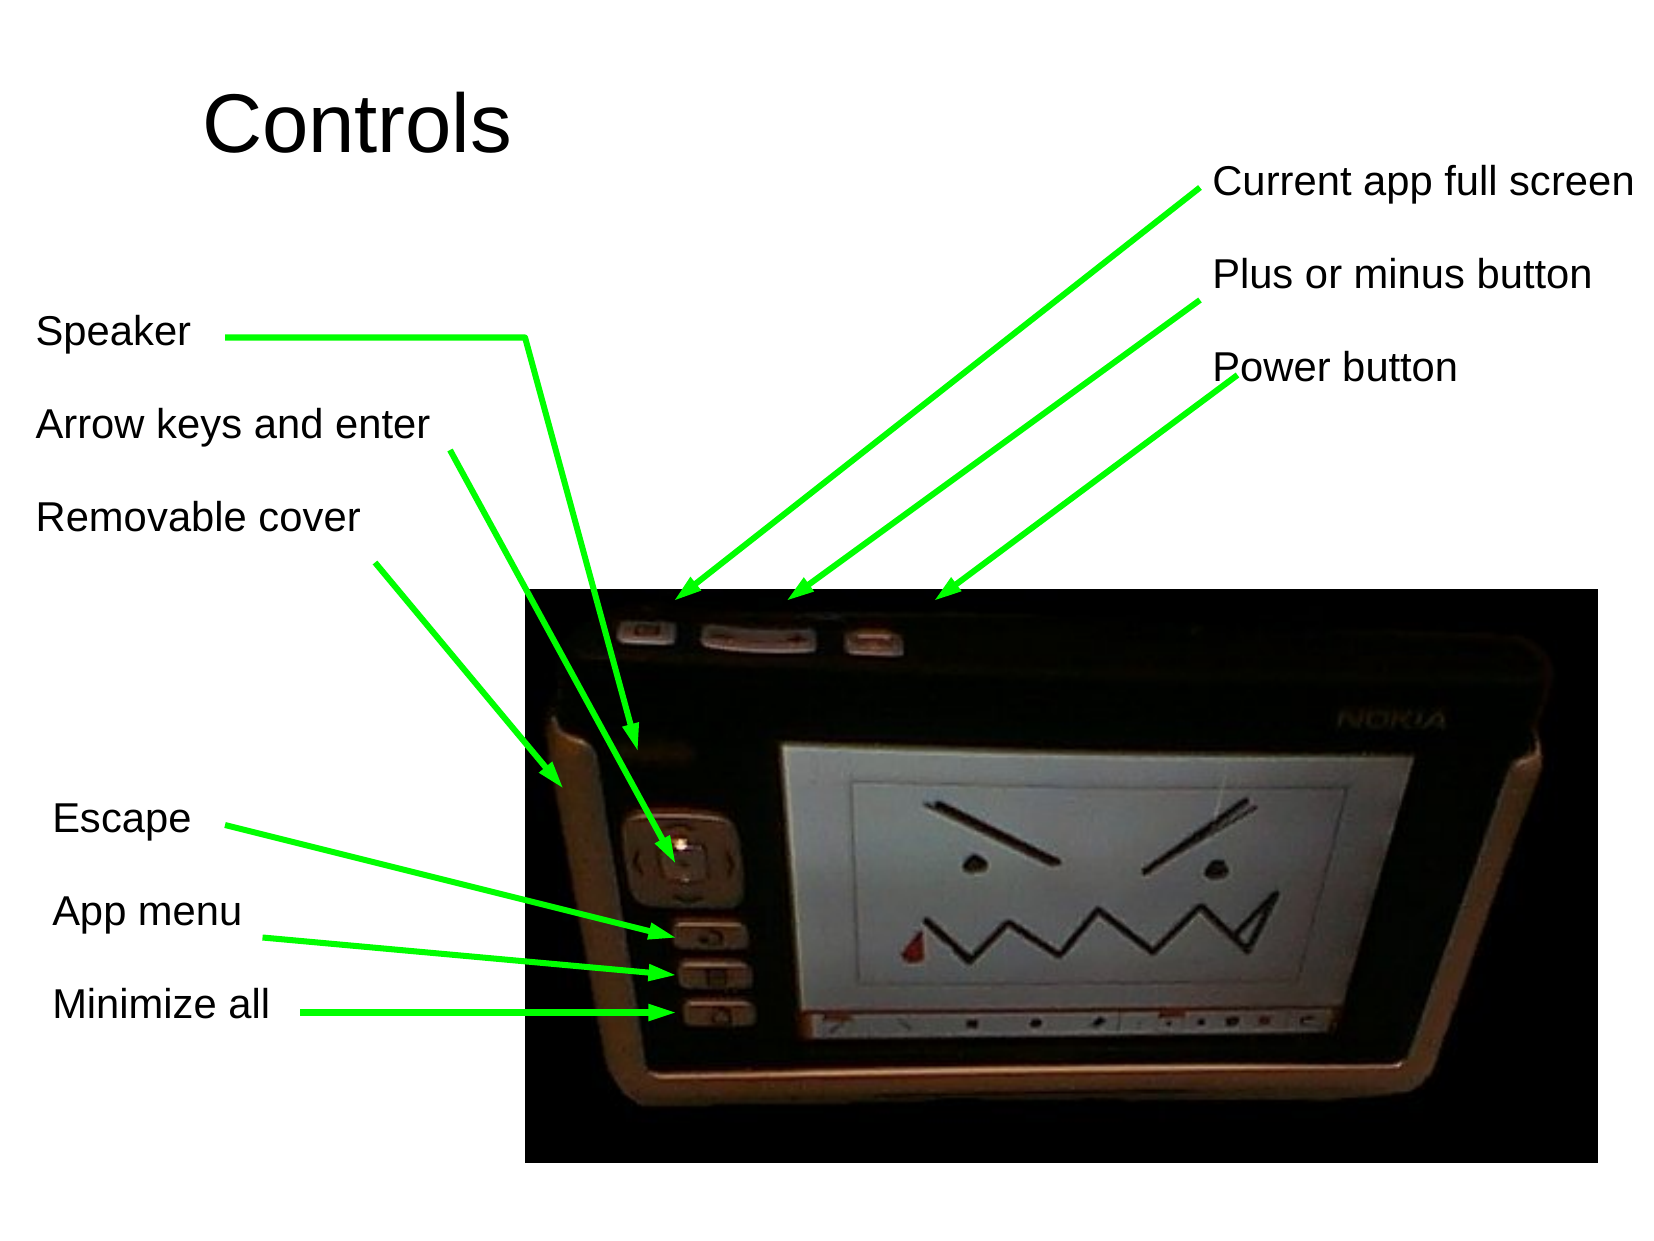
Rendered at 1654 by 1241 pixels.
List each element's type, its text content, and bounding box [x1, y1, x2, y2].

text_box Controls [187, 69, 528, 188]
text_box Current app full screen Plus or minus button Power button [1197, 150, 1651, 425]
text_box Escape App menu Minimize all [37, 787, 286, 1063]
picture [525, 589, 1598, 1163]
text_box Speaker Arrow keys and enter Removable cover [20, 300, 446, 627]
